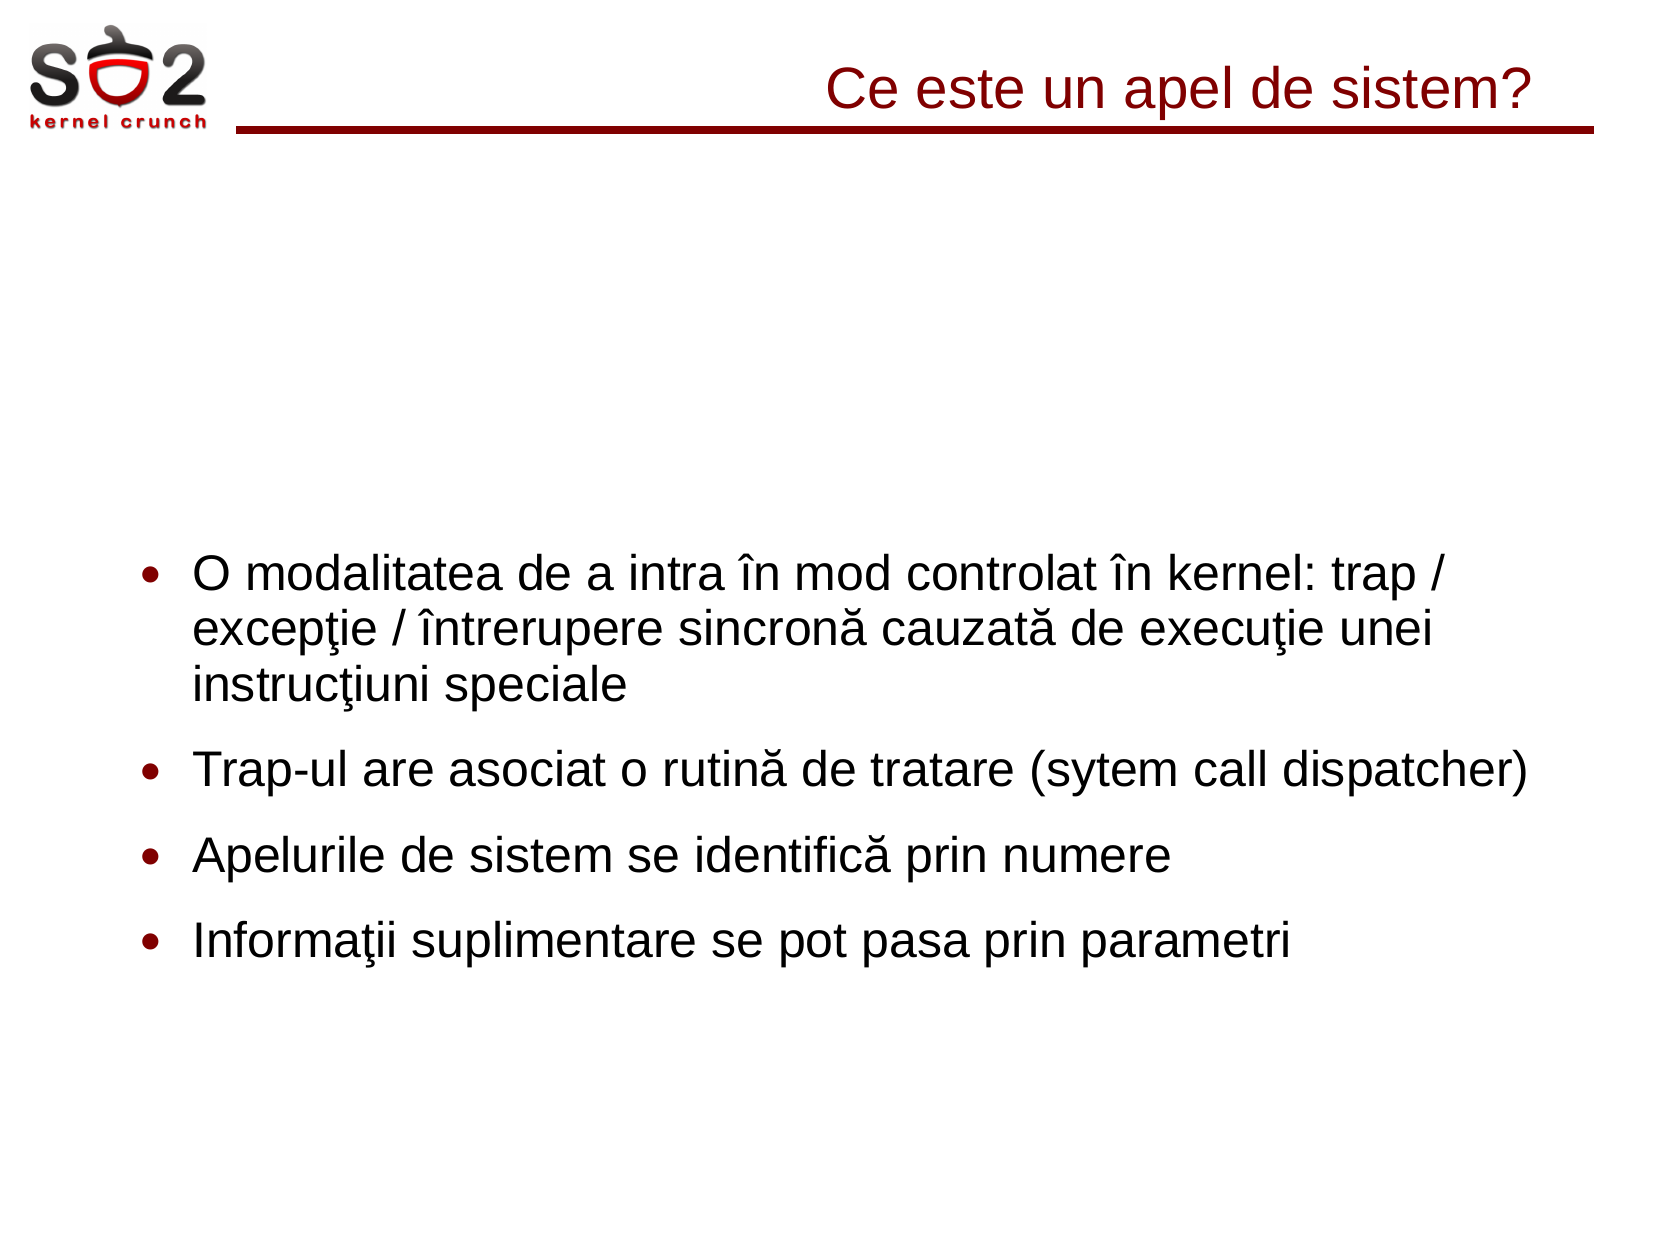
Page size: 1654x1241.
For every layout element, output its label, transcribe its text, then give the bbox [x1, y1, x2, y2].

list O modalitatea de a intra în mod controlat în kernel: trap / excepţie / întrerupere sincronă cauzată de execuţie unei instrucţiuni speciale Trap-ul are asociat o rutină de tratare (sytem call dispatcher) Apelurile de sistem se identifică prin numere Informaţii suplimentare se pot pasa prin parametri [121, 293, 1534, 1220]
title Ce este un apel de sistem? [121, 0, 1534, 178]
picture [29, 23, 121, 130]
